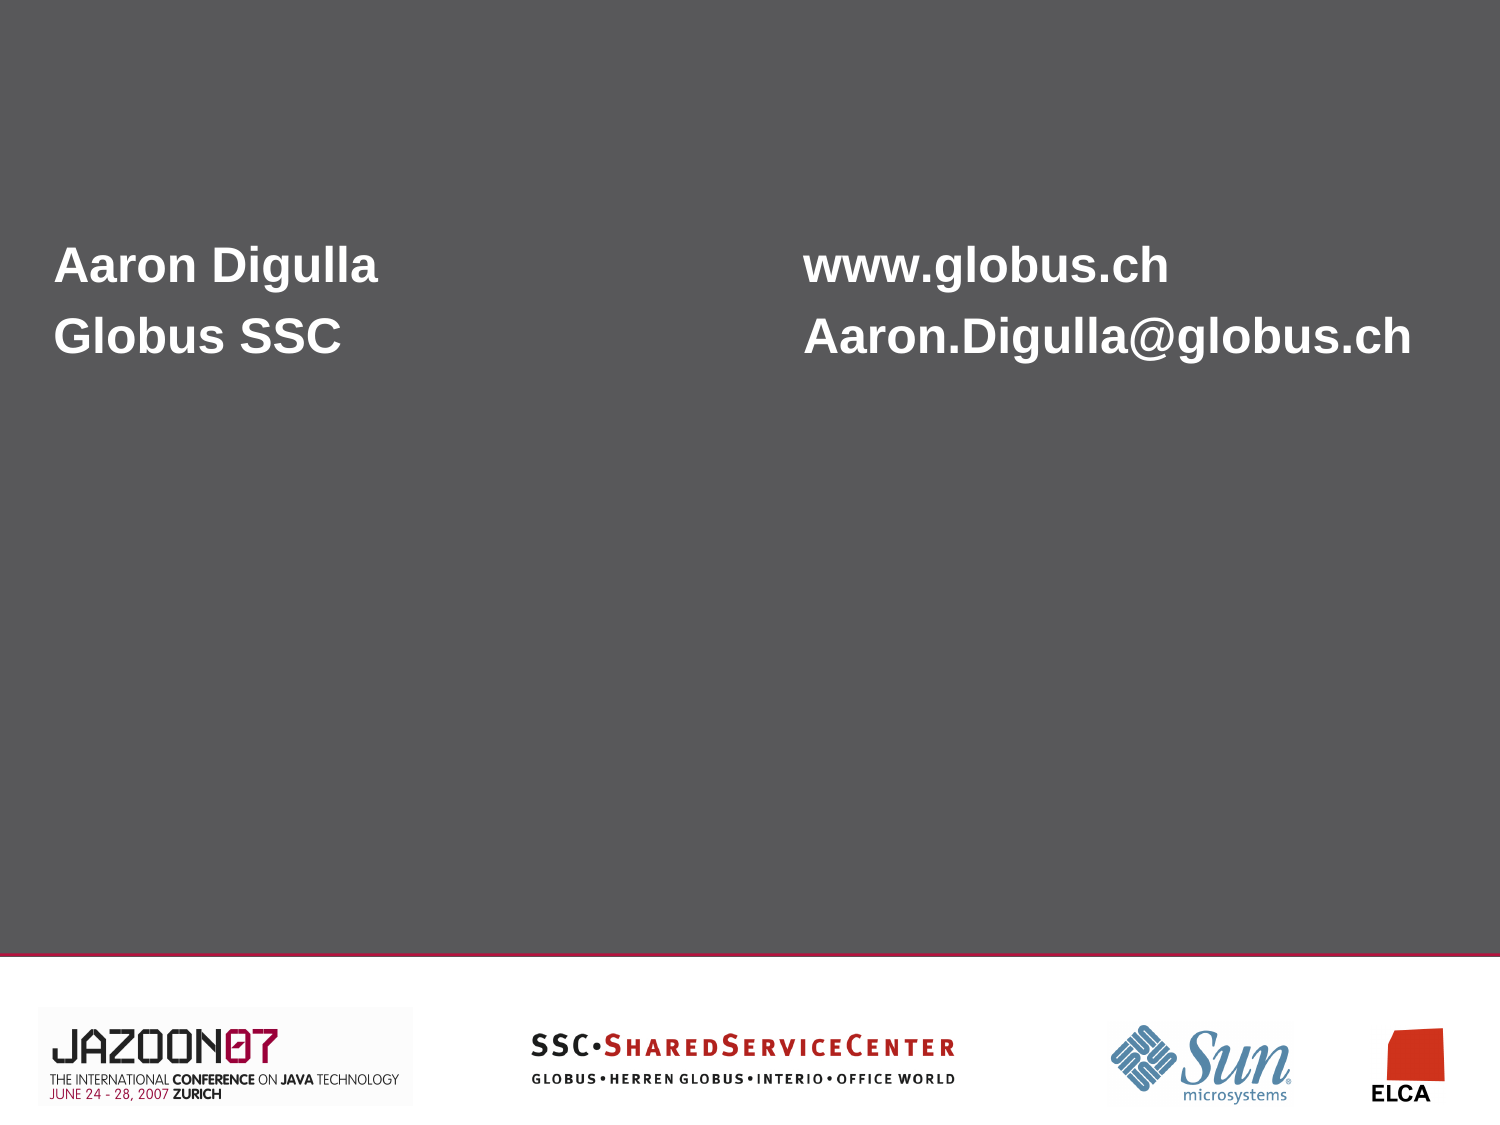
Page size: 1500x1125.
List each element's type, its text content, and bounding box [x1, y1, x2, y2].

picture [531, 1033, 955, 1084]
picture [1107, 1021, 1294, 1107]
subtitle Aaron Digulla www.globus.ch Globus SSC Aaron.Digulla@globus.ch [53, 237, 1447, 488]
picture [38, 1007, 413, 1106]
picture [1370, 1025, 1446, 1105]
text_box [0, 953, 1500, 957]
